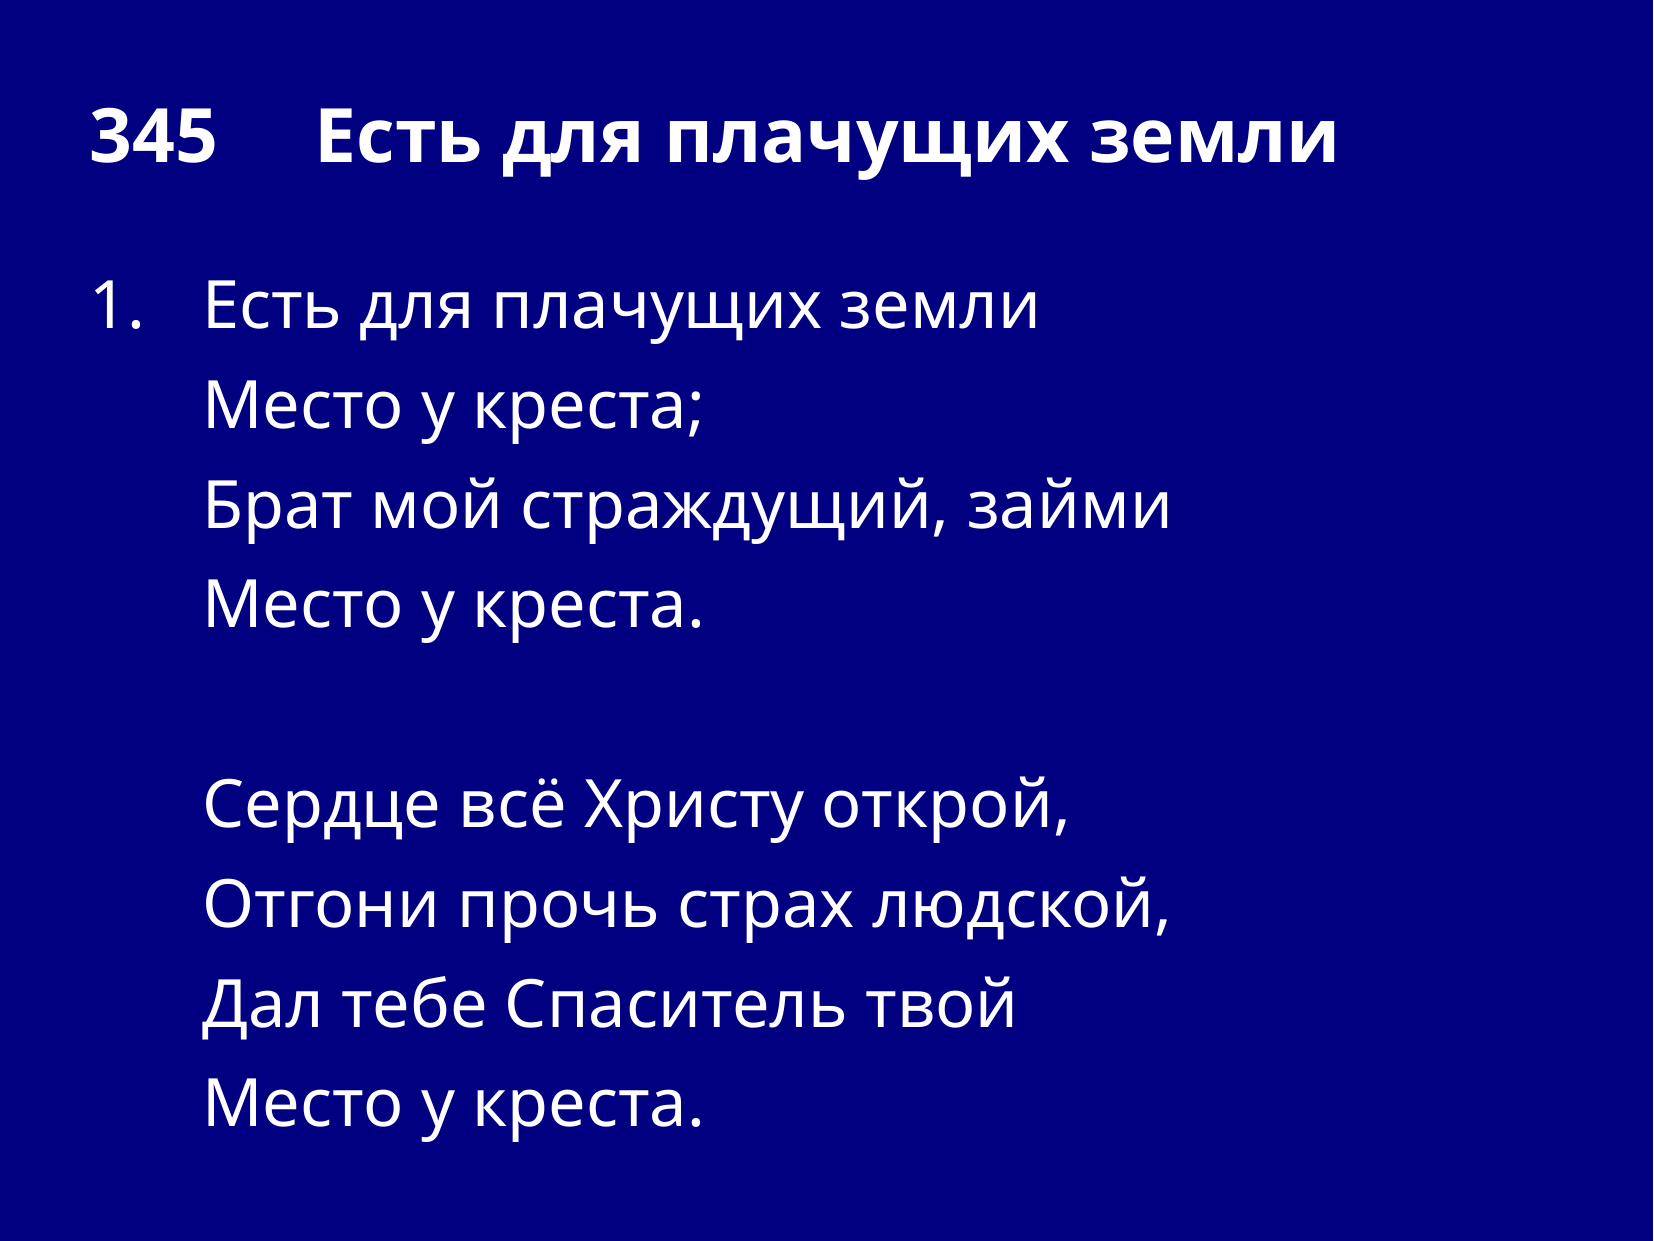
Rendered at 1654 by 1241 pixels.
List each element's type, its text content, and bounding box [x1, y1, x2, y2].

text_box 345 Есть для плачущих земли [75, 75, 1576, 188]
text_box 1. Есть для плачущих земли Место у креста; Брат мой страждущий, займи Место у креста. Сердце всё Христу открой, Отгони прочь страх людской, Дал тебе Спаситель твой Место у креста. [75, 188, 1576, 1163]
